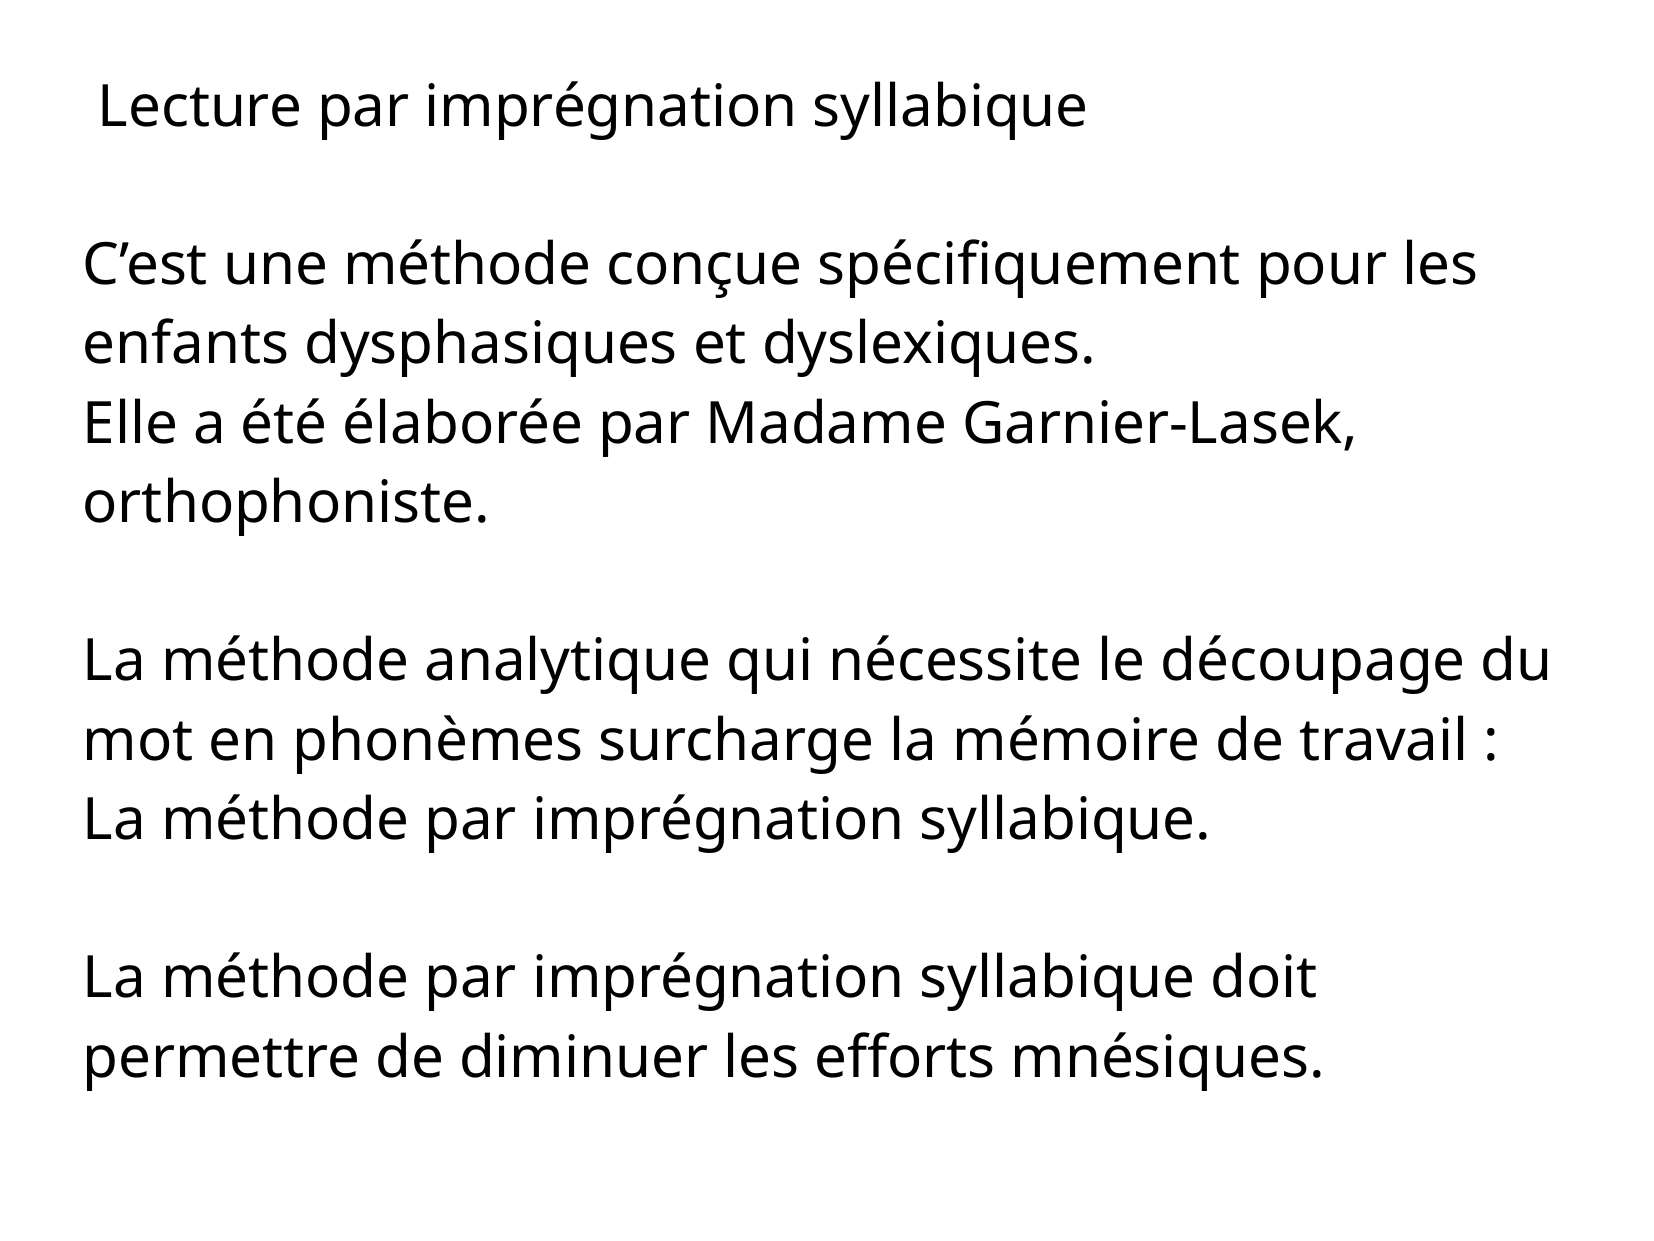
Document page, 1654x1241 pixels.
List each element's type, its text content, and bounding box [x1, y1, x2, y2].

subtitle Lecture par imprégnation syllabique C’est une méthode conçue spécifiquement pour les enfants dysphasiques et dyslexiques. Elle a été élaborée par Madame Garnier-Lasek, orthophoniste. La méthode analytique qui nécessite le découpage du mot en phonèmes surcharge la mémoire de travail : La méthode par imprégnation syllabique. La méthode par imprégnation syllabique doit permettre de diminuer les efforts mnésiques. [82, 49, 1571, 1109]
